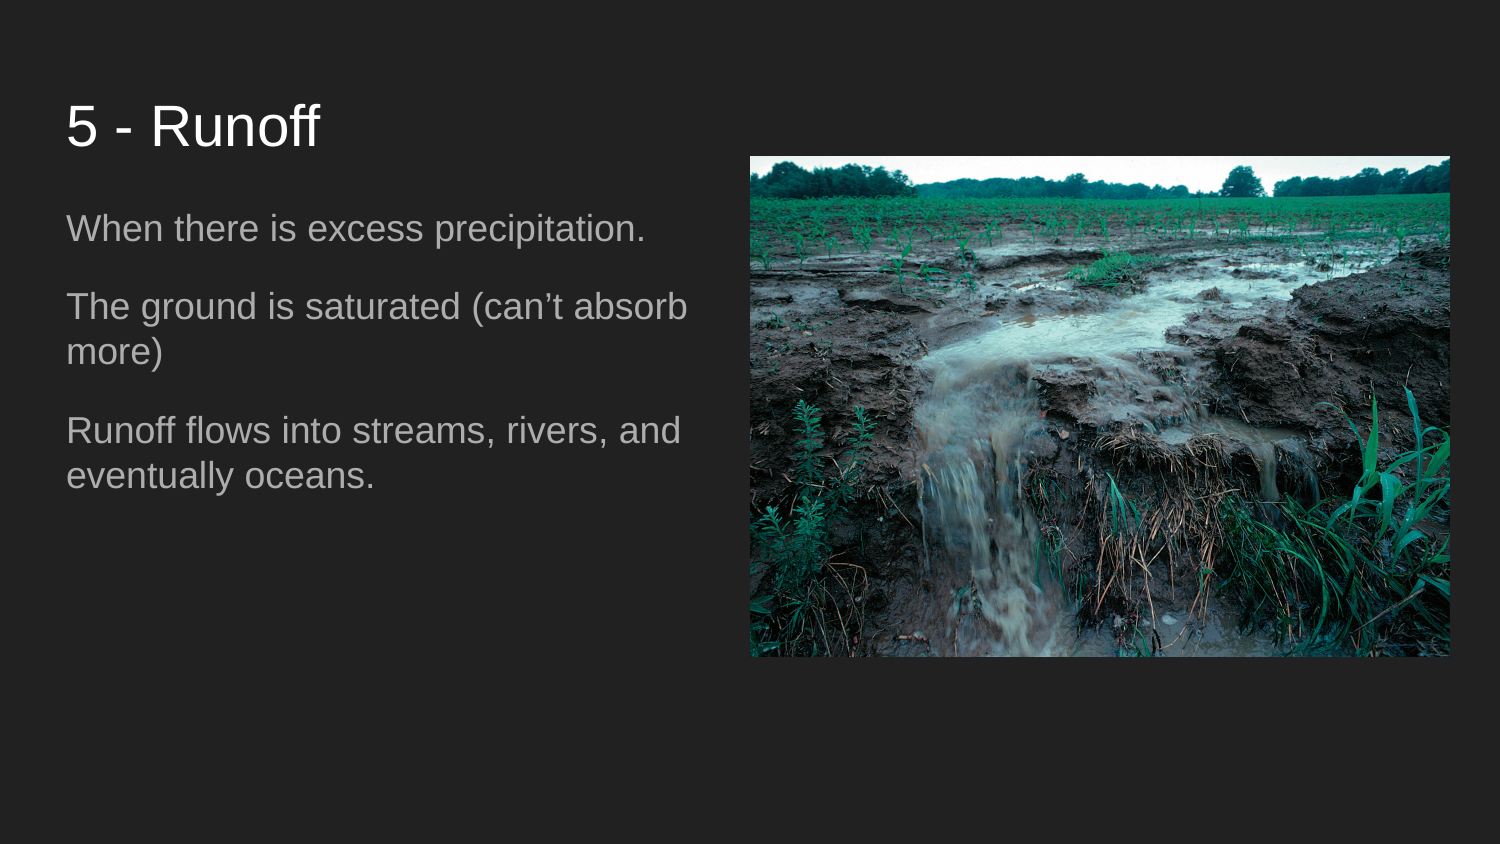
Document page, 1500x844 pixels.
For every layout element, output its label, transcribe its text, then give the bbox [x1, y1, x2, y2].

list When there is excess precipitation. The ground is saturated (can’t absorb more) Runoff flows into streams, rivers, and eventually oceans. [51, 189, 750, 750]
picture [750, 156, 1450, 657]
title 5 - Runoff [51, 72, 1449, 167]
